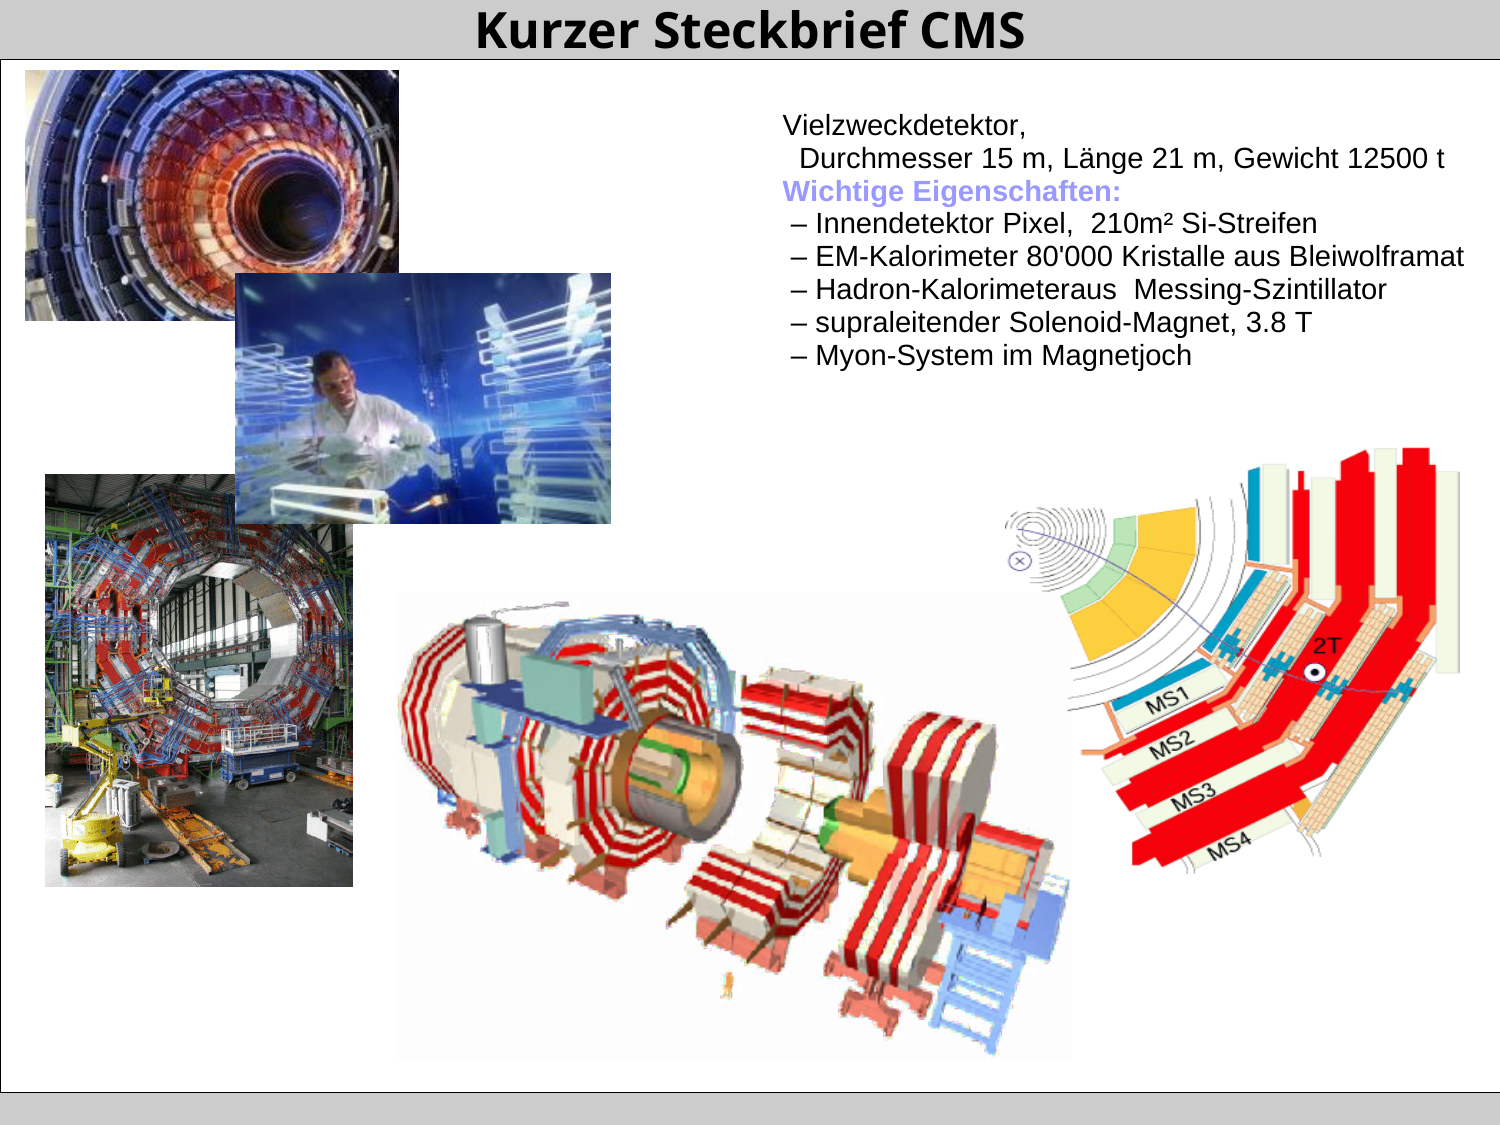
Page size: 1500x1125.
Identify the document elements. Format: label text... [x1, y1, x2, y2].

picture [395, 447, 1460, 1063]
text_box Vielzweckdetektor, Durchmesser 15 m, Länge 21 m, Gewicht 12500 t Wichtige Eigenschaften: – Innendetektor Pixel, 210m² Si-Streifen – EM-Kalorimeter 80'000 Kristalle aus Bleiwolframat – Hadron-Kalorimeteraus Messing-Szintillator – supraleitender Solenoid-Magnet, 3.8 T – Myon-System im Magnetjoch [767, 101, 1481, 379]
picture [25, 70, 611, 887]
title Kurzer Steckbrief CMS [110, 0, 1392, 72]
